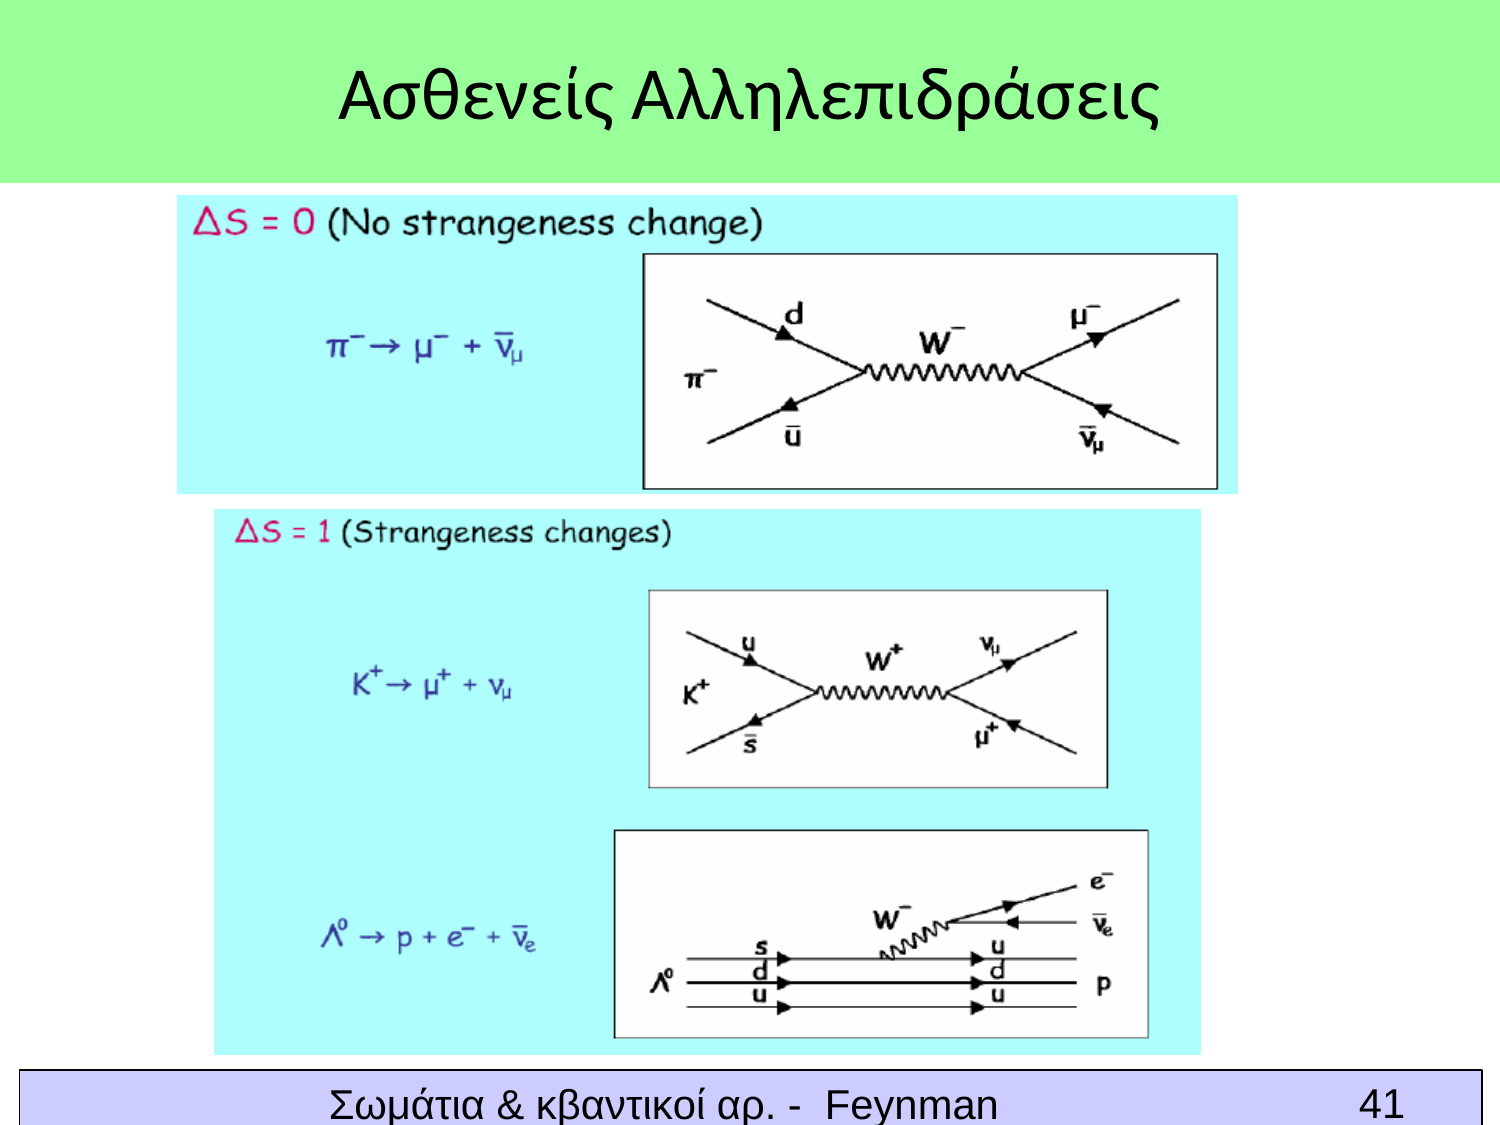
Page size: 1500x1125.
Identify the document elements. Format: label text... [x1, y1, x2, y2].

text_box Ασθενείς Αλληλεπιδράσεις [0, 0, 1500, 184]
picture [177, 195, 1238, 494]
picture [214, 509, 1201, 1055]
